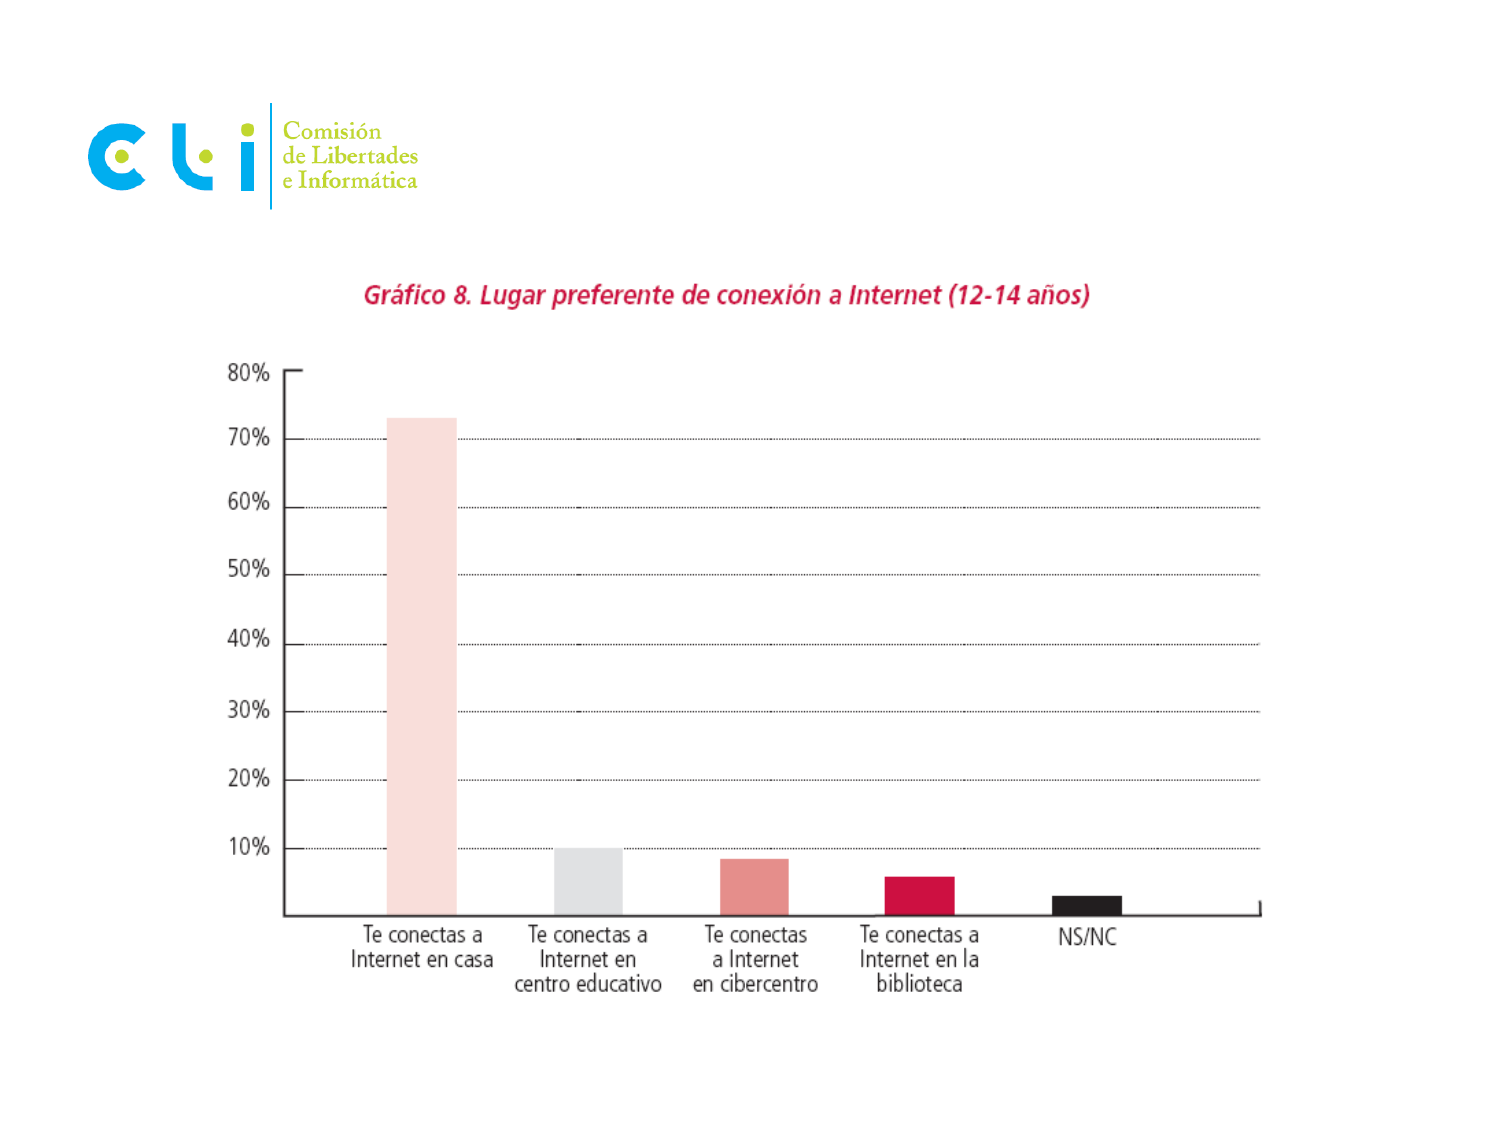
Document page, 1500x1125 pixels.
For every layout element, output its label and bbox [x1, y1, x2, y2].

picture [17, 45, 514, 233]
picture [195, 262, 1305, 1005]
